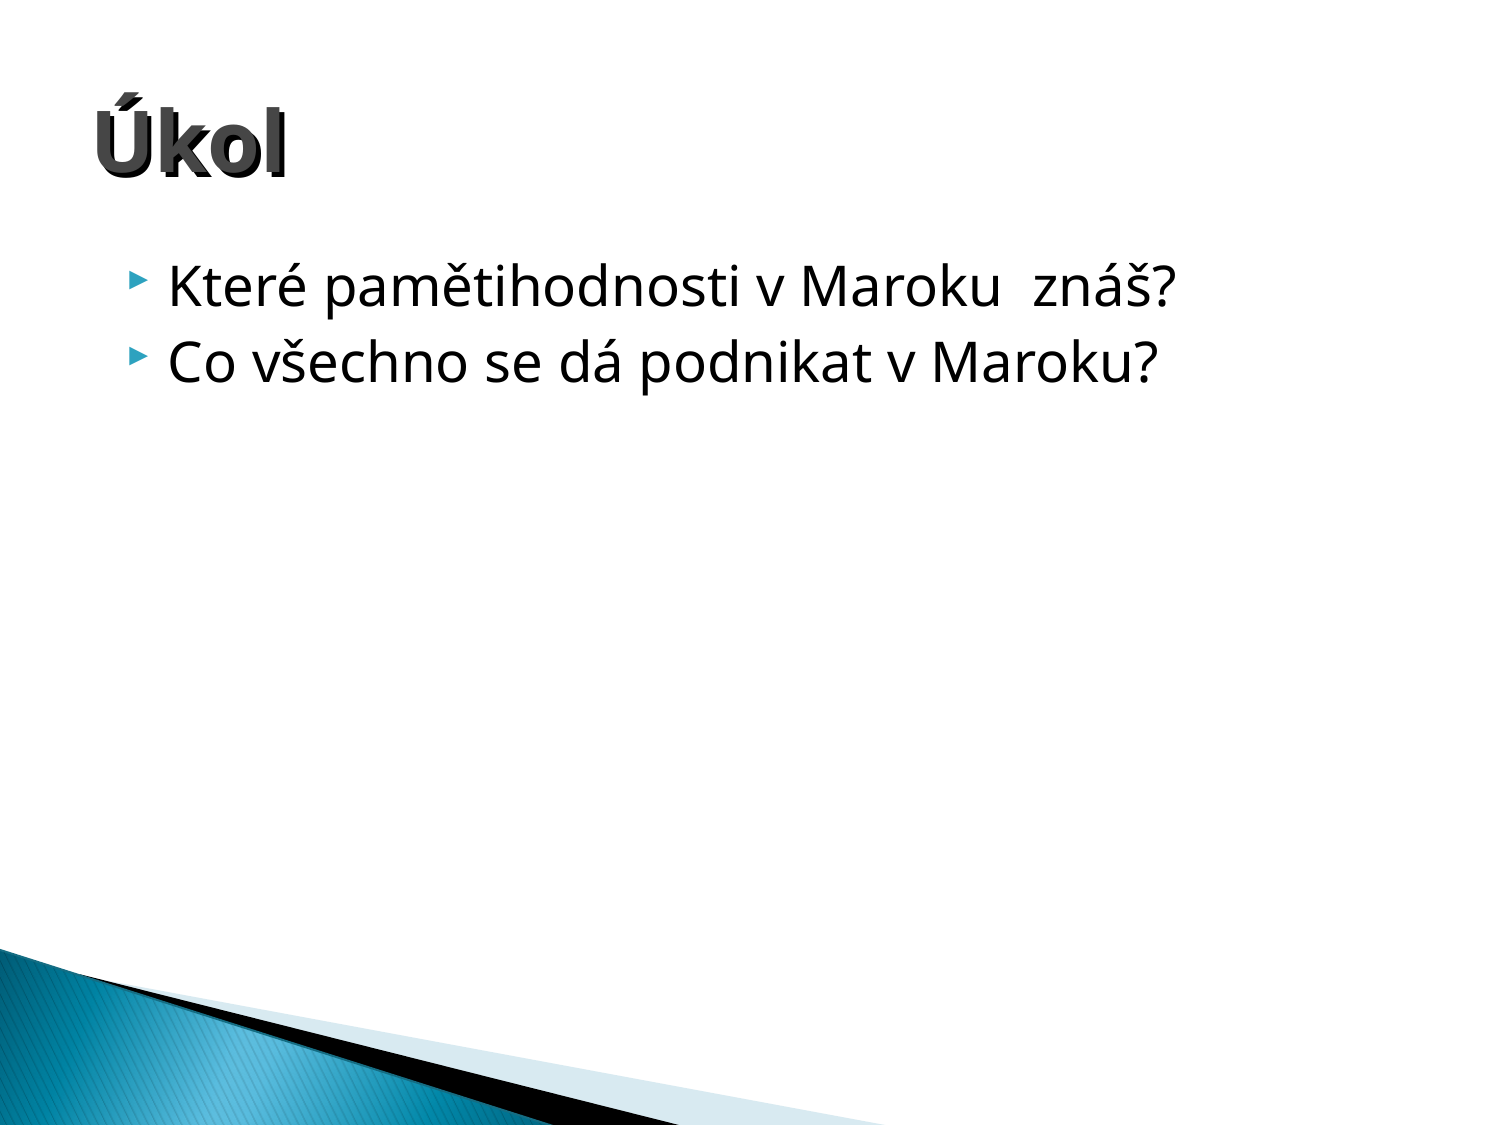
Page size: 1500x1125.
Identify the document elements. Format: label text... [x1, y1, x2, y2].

list Které pamětihodnosti v Maroku znáš? Co všechno se dá podnikat v Maroku? [75, 243, 1426, 986]
title Úkol [75, 45, 1426, 233]
